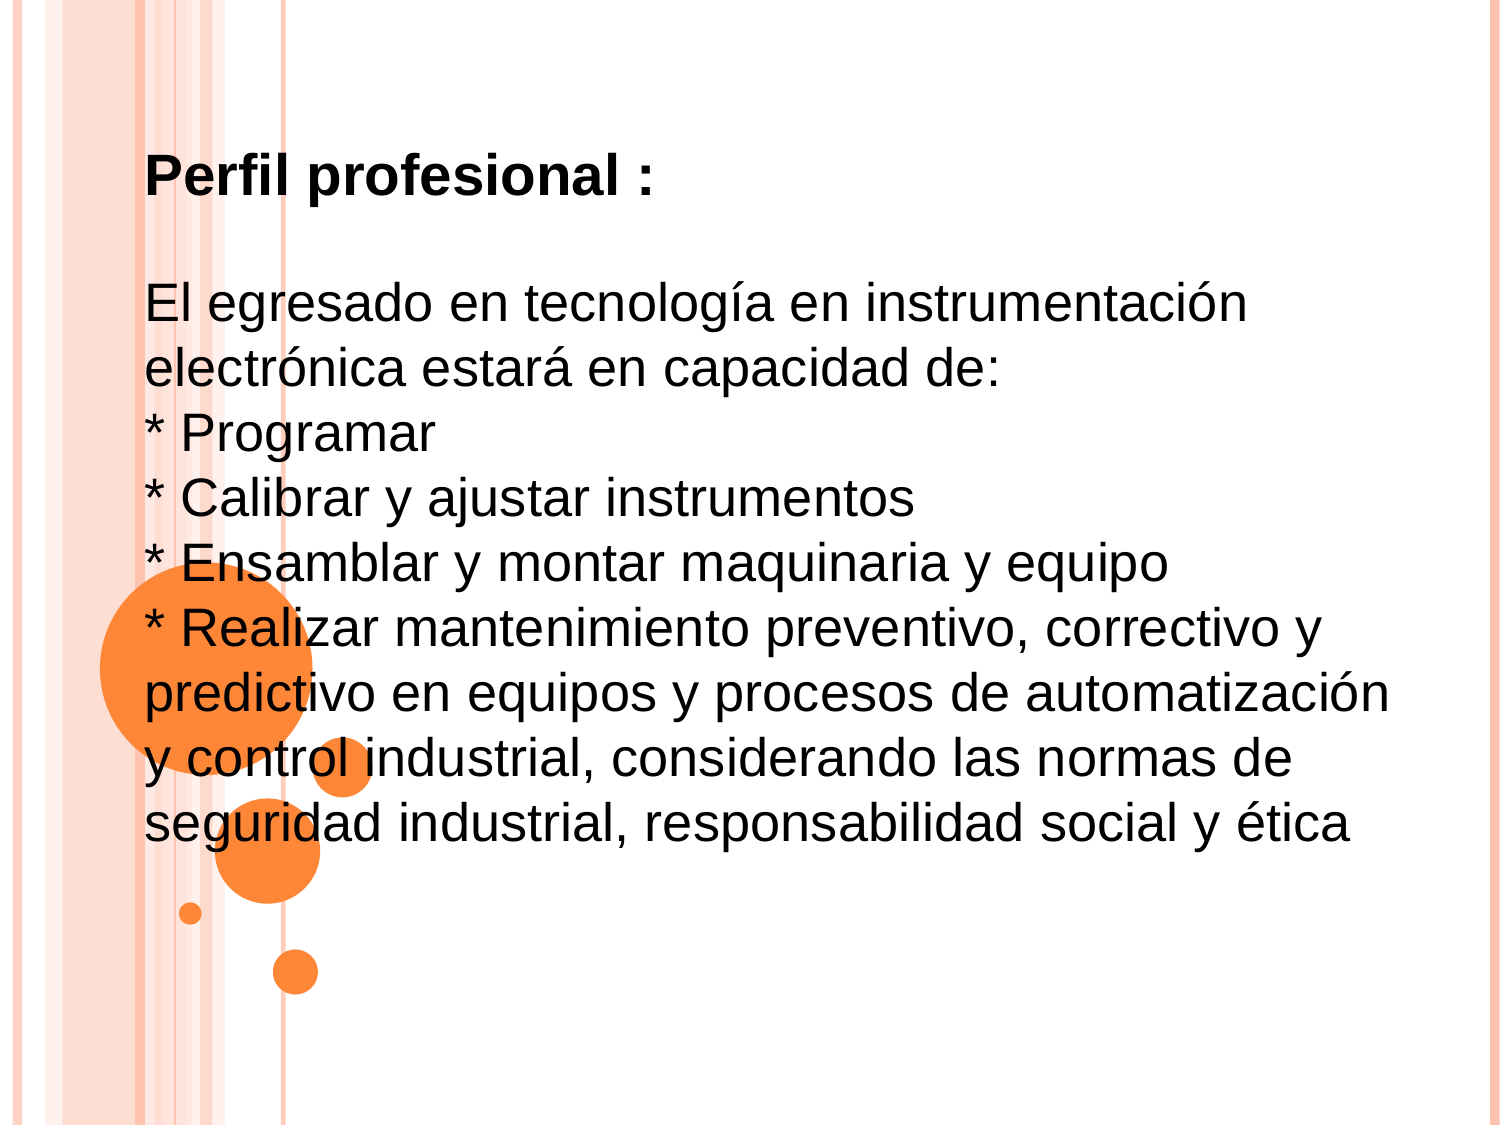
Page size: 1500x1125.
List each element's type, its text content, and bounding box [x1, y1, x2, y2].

text_box El egresado en tecnología en instrumentación electrónica estará en capacidad de: * Programar * Calibrar y ajustar instrumentos * Ensamblar y montar maquinaria y equipo * Realizar mantenimiento preventivo, correctivo y predictivo en equipos y procesos de automatización y control industrial, considerando las normas de seguridad industrial, responsabilidad social y ética [129, 259, 1418, 934]
text_box Perfil profesional : [129, 129, 672, 215]
